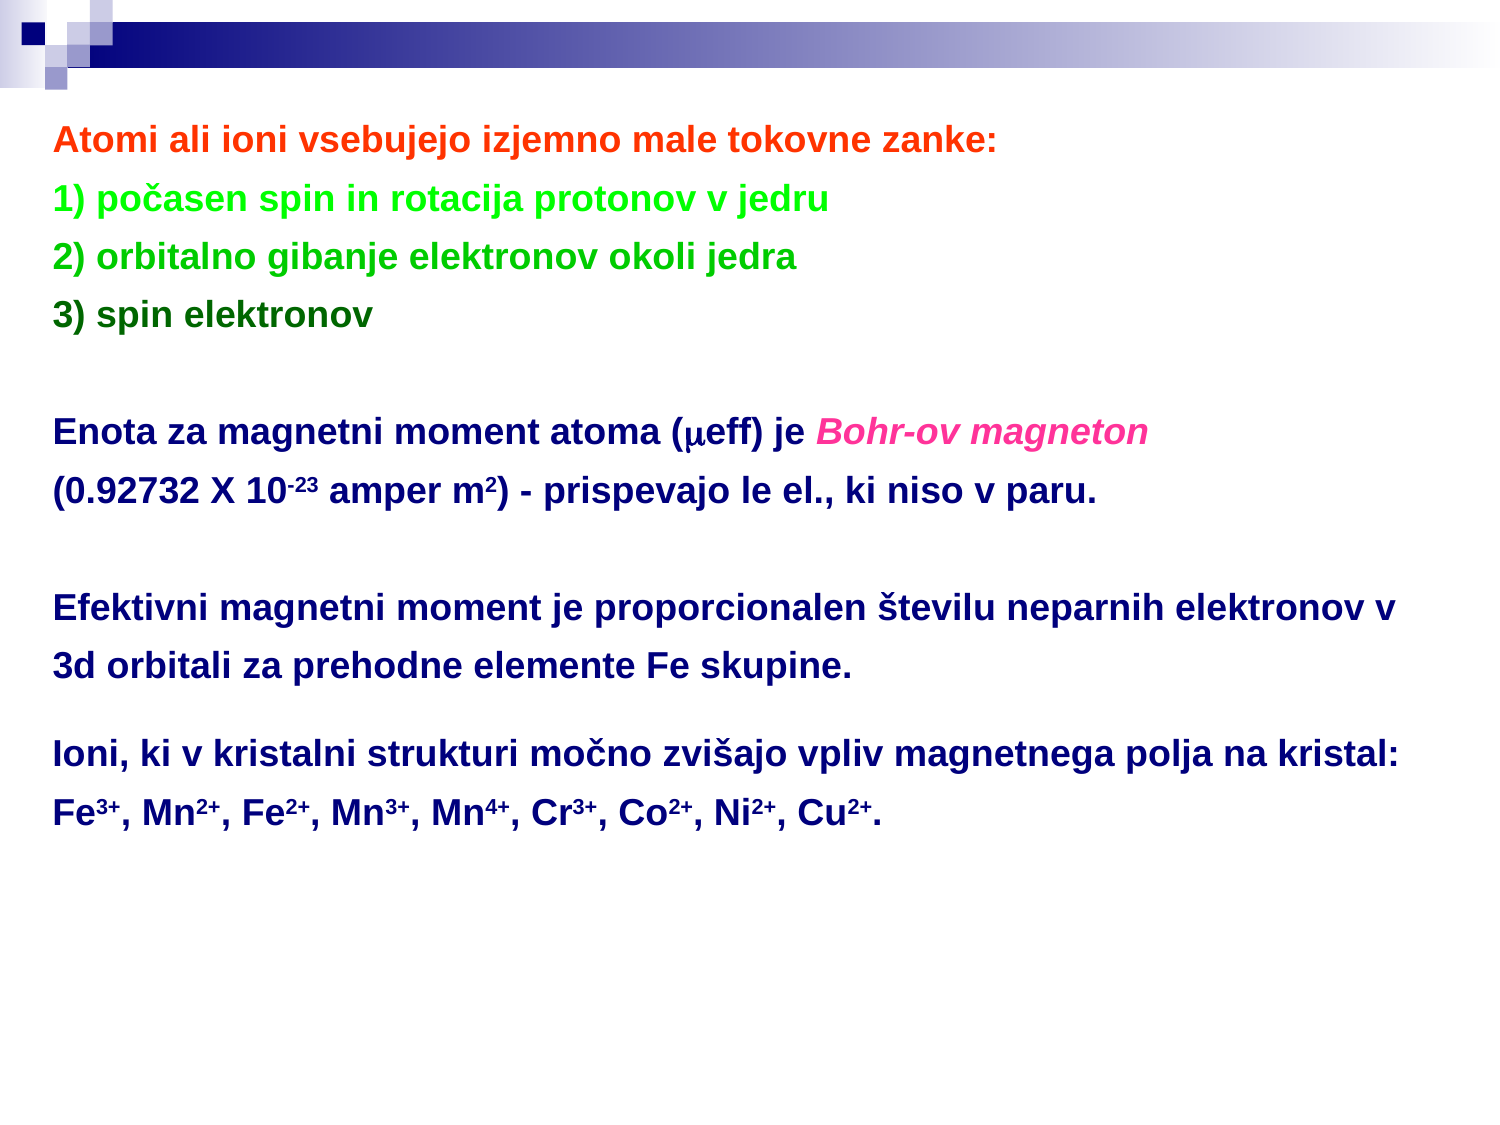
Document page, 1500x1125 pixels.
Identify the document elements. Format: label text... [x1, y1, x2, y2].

text_box Ioni, ki v kristalni strukturi močno zvišajo vpliv magnetnega polja na kristal: Fe3+, Mn2+, Fe2+, Mn3+, Mn4+, Cr3+, Co2+, Ni2+, Cu2+. [37, 708, 1427, 841]
text_box Atomi ali ioni vsebujejo izjemno male tokovne zanke: 1) počasen spin in rotacija protonov v jedru 2) orbitalno gibanje elektronov okoli jedra 3) spin elektronov Enota za magnetni moment atoma (eff) je Bohr-ov magneton (0.92732 X 10-23 amper m2) - prispevajo le el., ki niso v paru. Efektivni magnetni moment je proporcionalen številu neparnih elektronov v 3d orbitali za prehodne elemente Fe skupine. [37, 93, 1423, 695]
